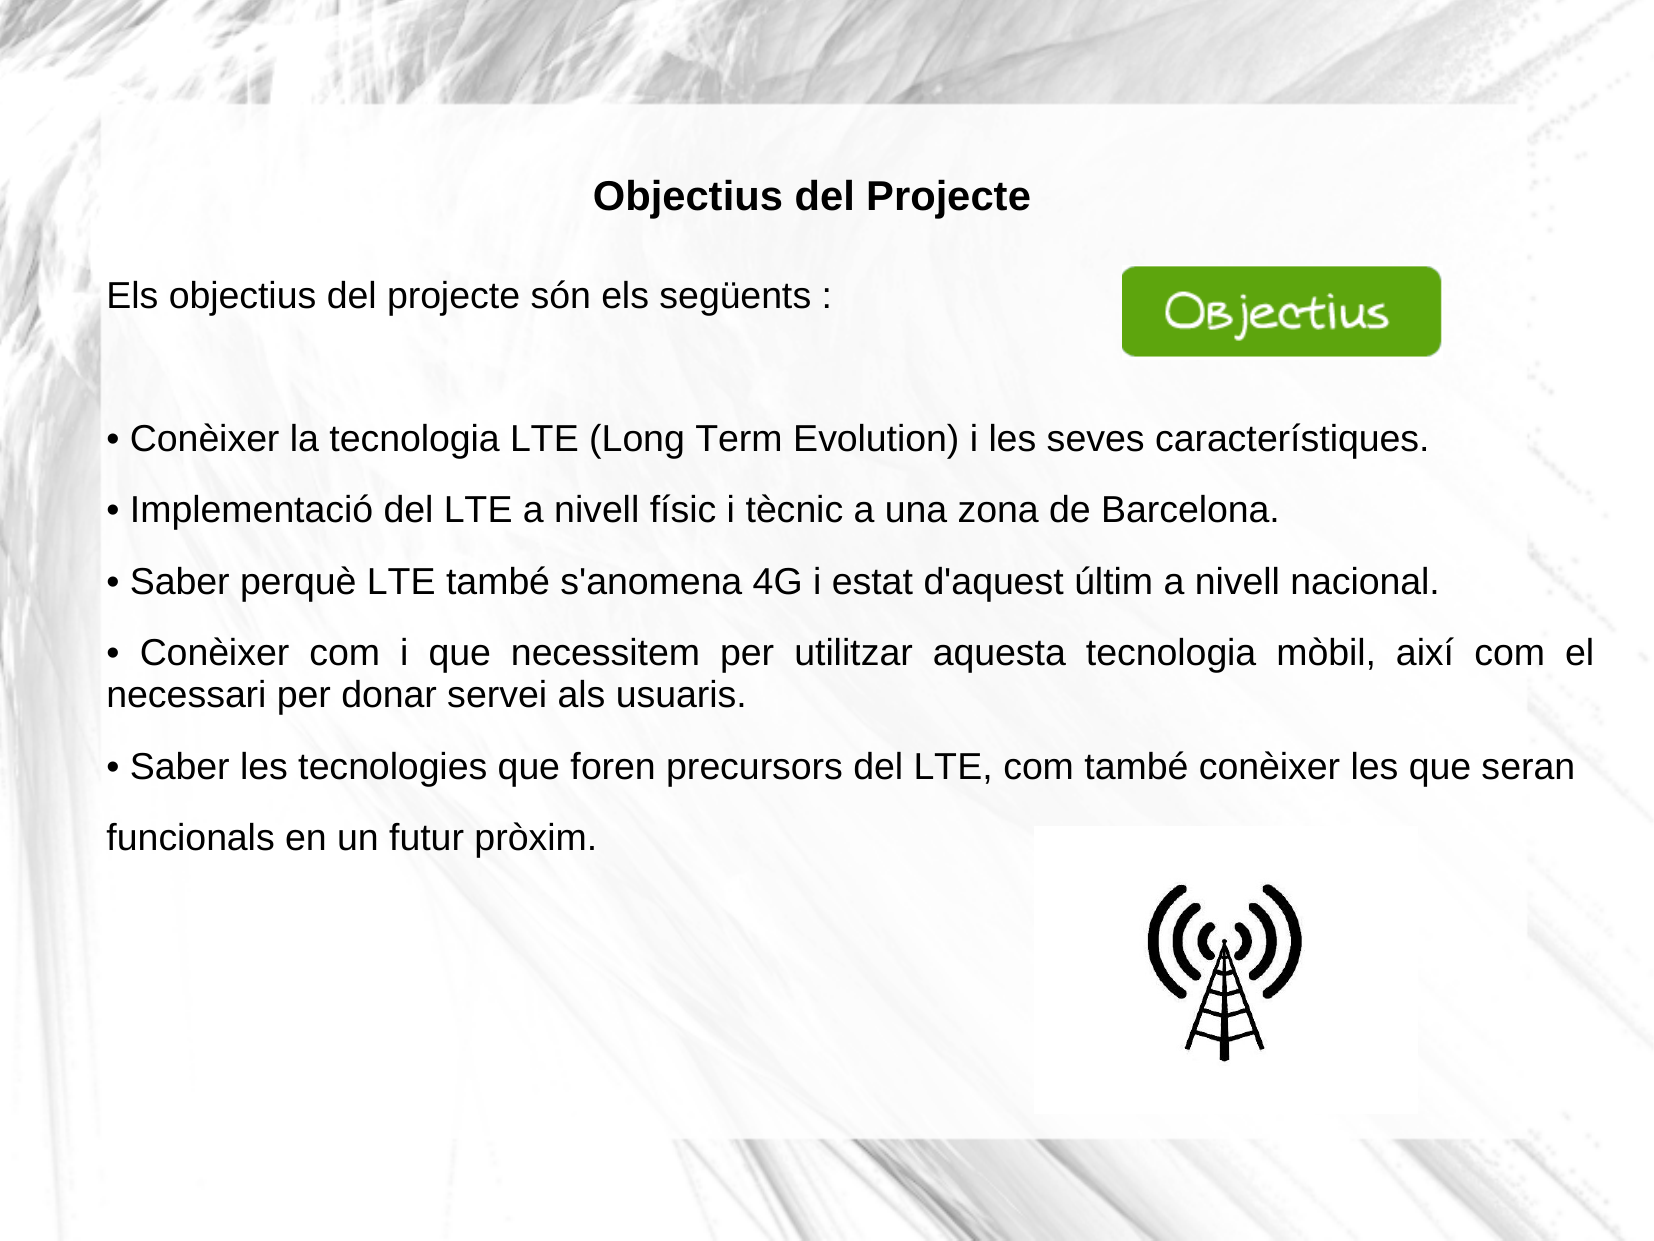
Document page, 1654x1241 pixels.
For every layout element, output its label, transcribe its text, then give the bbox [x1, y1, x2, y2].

list Els objectius del projecte són els següents : • Conèixer la tecnologia LTE (Long Term Evolution) i les seves característiques. • Implementació del LTE a nivell físic i tècnic a una zona de Barcelona. • Saber perquè LTE també s'anomena 4G i estat d'aquest últim a nivell nacional. • Conèixer com i que necessitem per utilitzar aquesta tecnologia mòbil, així com el necessari per donar servei als usuaris. • Saber les tecnologies que foren precursors del LTE, com també conèixer les que seran funcionals en un futur pròxim. [106, 274, 1595, 1093]
picture [0, 0, 1654, 1241]
title Objectius del Projecte [118, 112, 1506, 281]
